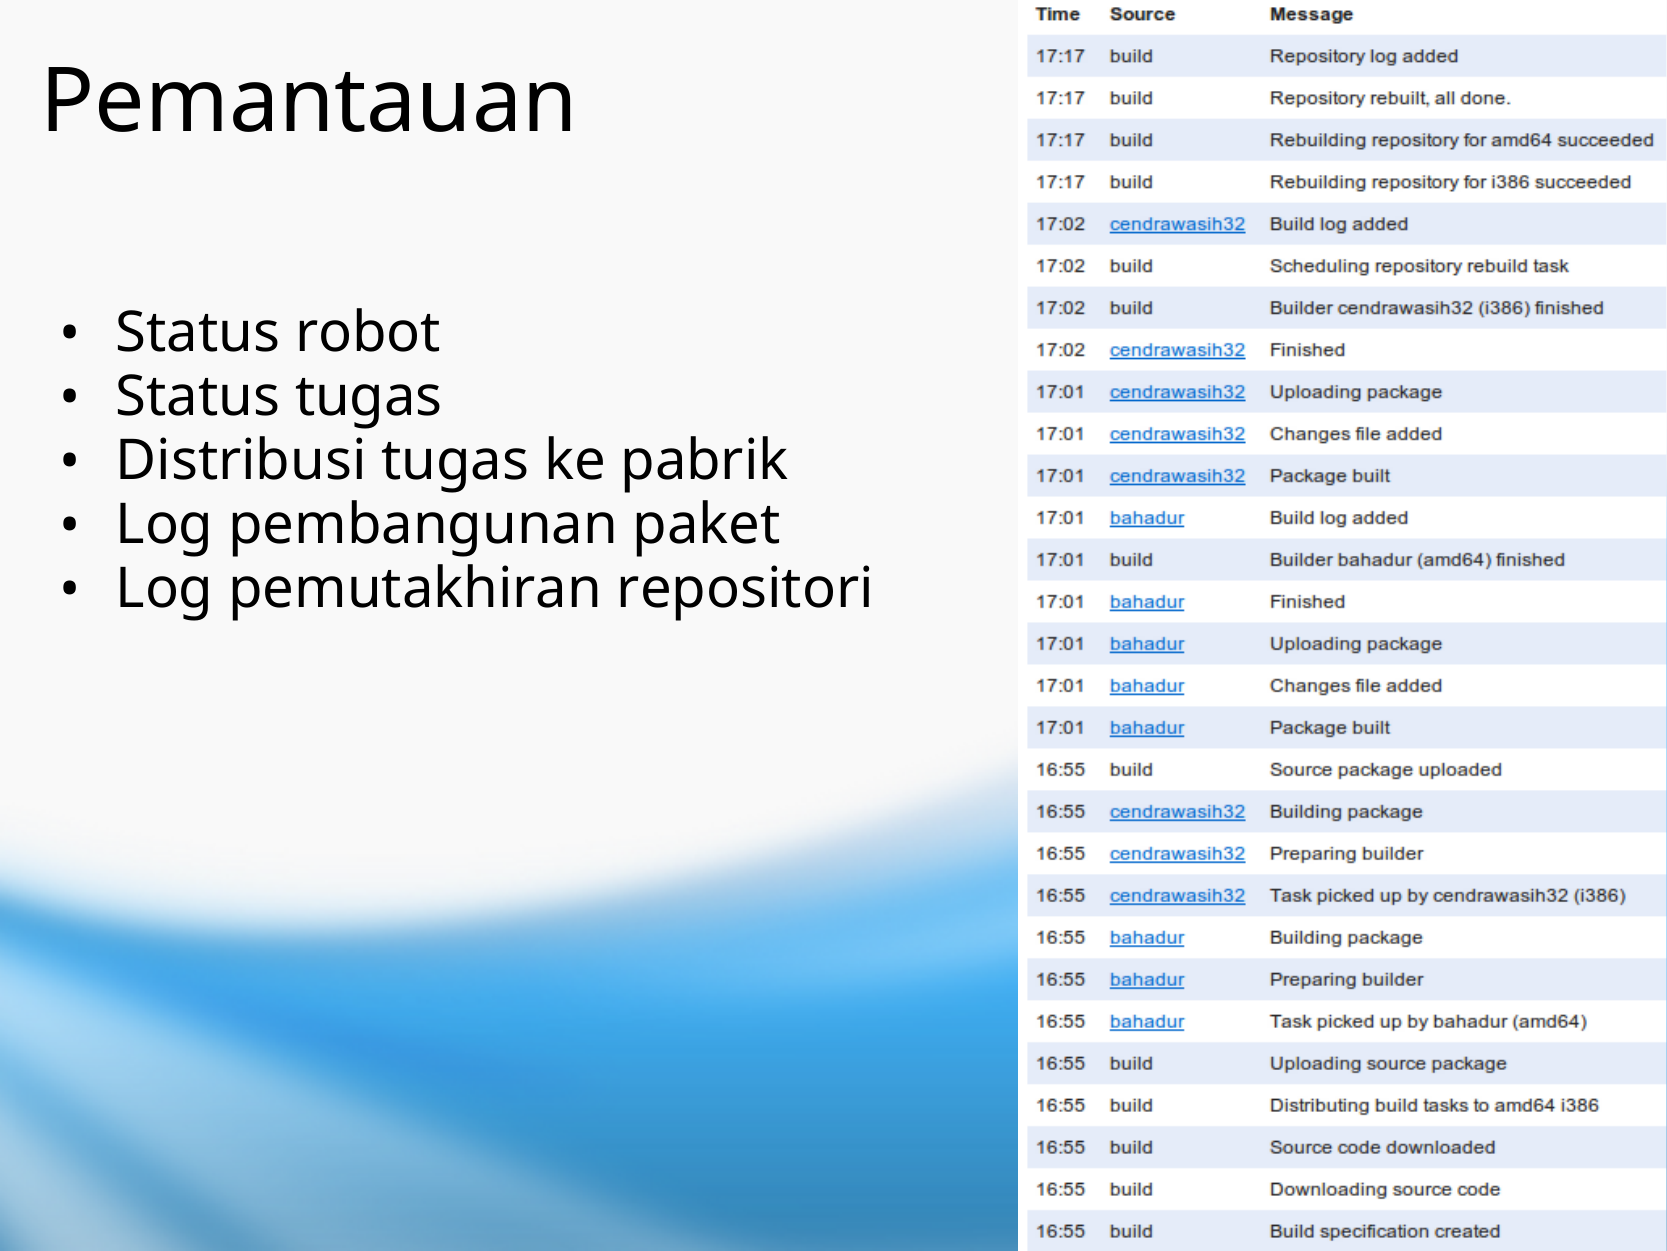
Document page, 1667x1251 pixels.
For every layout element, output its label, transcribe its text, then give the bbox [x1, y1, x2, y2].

list Status robot Status tugas Distribusi tugas ke pabrik Log pembangunan paket Log pemutakhiran repositori [40, 300, 1018, 1201]
picture [0, 0, 1667, 1251]
title Pemantauan [40, 50, 1018, 201]
